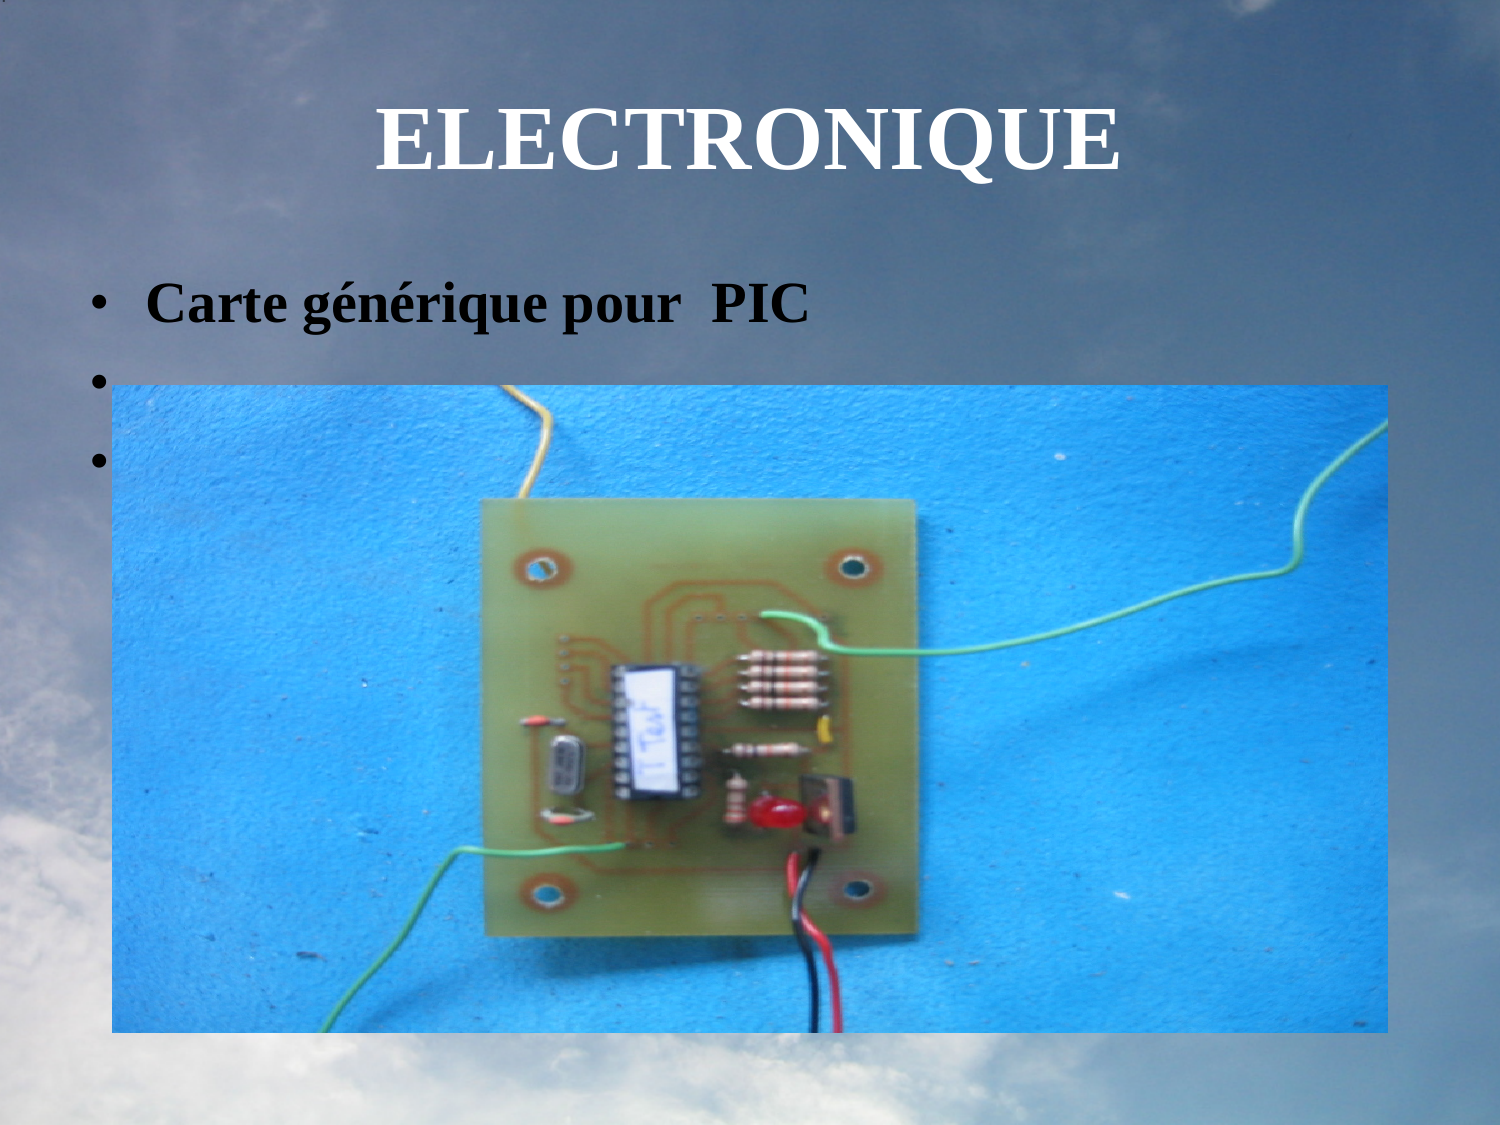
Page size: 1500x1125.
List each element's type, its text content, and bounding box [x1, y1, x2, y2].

title ELECTRONIQUE [75, 45, 1426, 233]
list Carte générique pour PIC [74, 262, 1164, 1006]
picture [0, 0, 1500, 1125]
